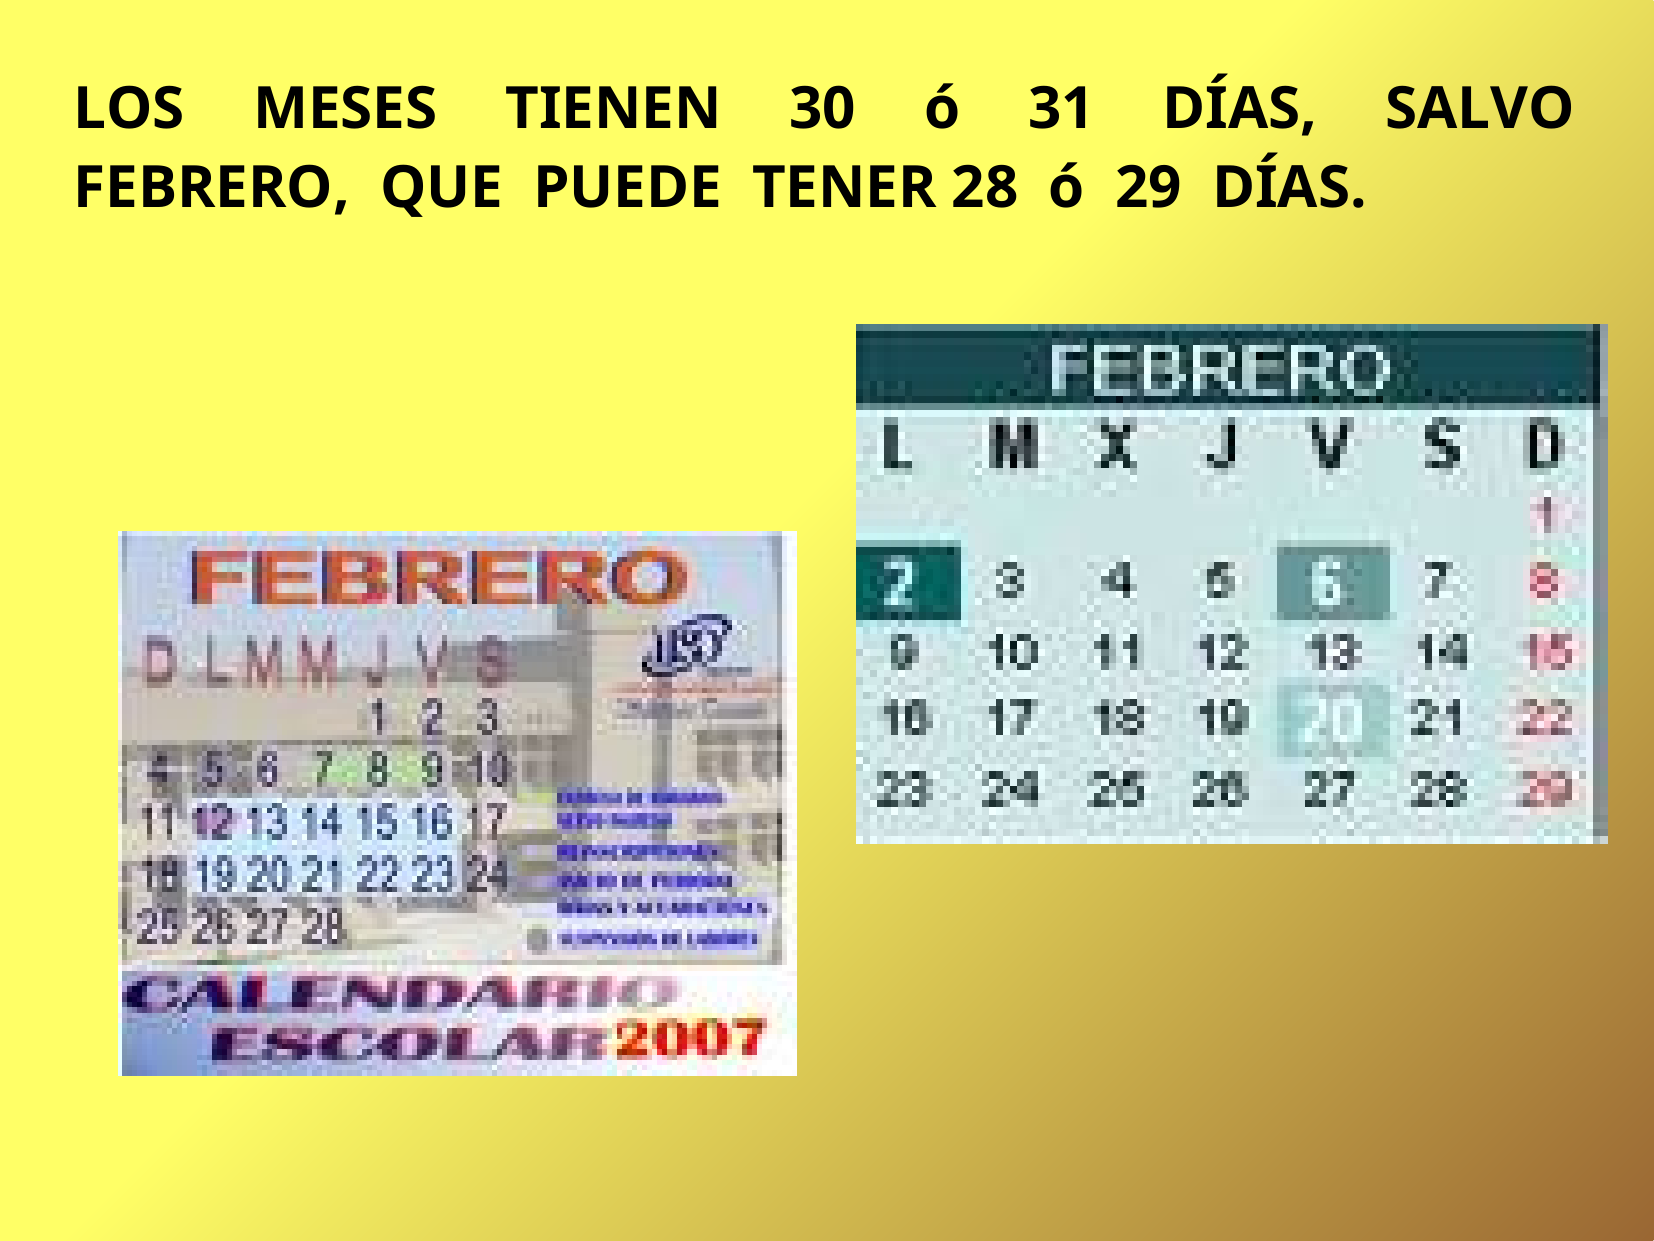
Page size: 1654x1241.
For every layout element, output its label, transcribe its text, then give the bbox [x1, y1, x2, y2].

picture [118, 531, 797, 1076]
text_box LOS MESES TIENEN 30 ó 31 DÍAS, SALVO FEBRERO, QUE PUEDE TENER 28 ó 29 DÍAS. [59, 59, 1625, 238]
picture [856, 324, 1608, 845]
